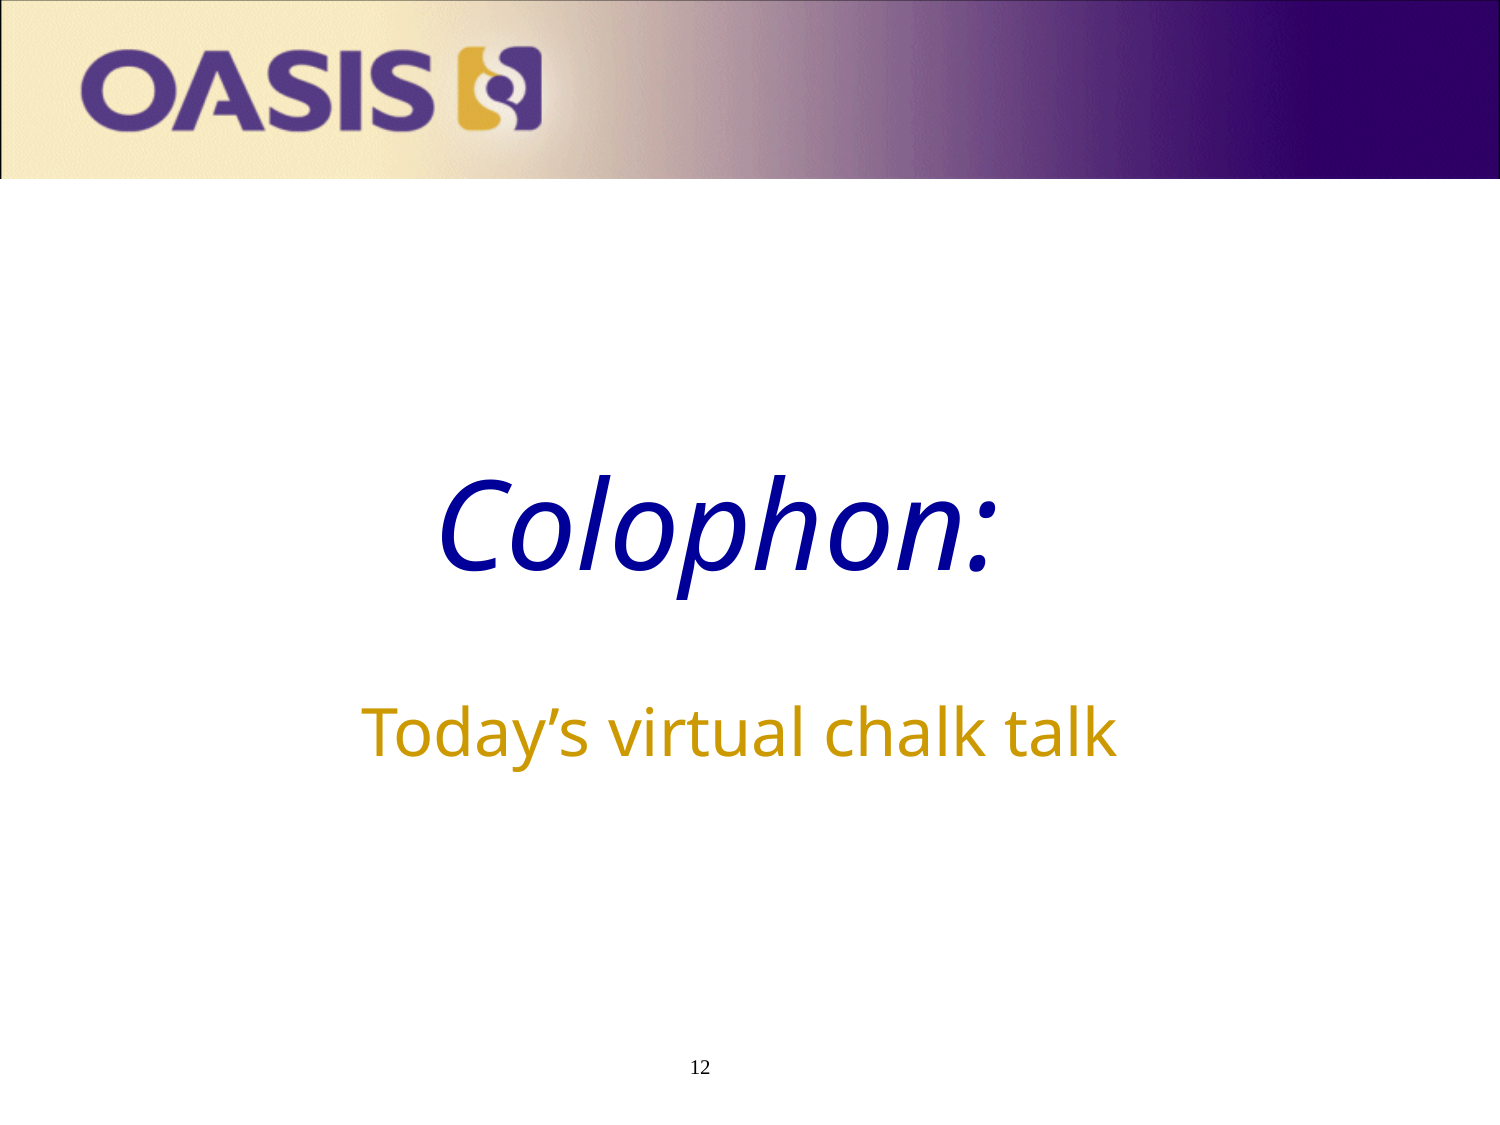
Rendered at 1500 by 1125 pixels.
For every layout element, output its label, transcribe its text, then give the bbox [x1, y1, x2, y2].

picture [0, 0, 1500, 1125]
title Colophon: Today’s virtual chalk talk [215, 415, 1283, 872]
